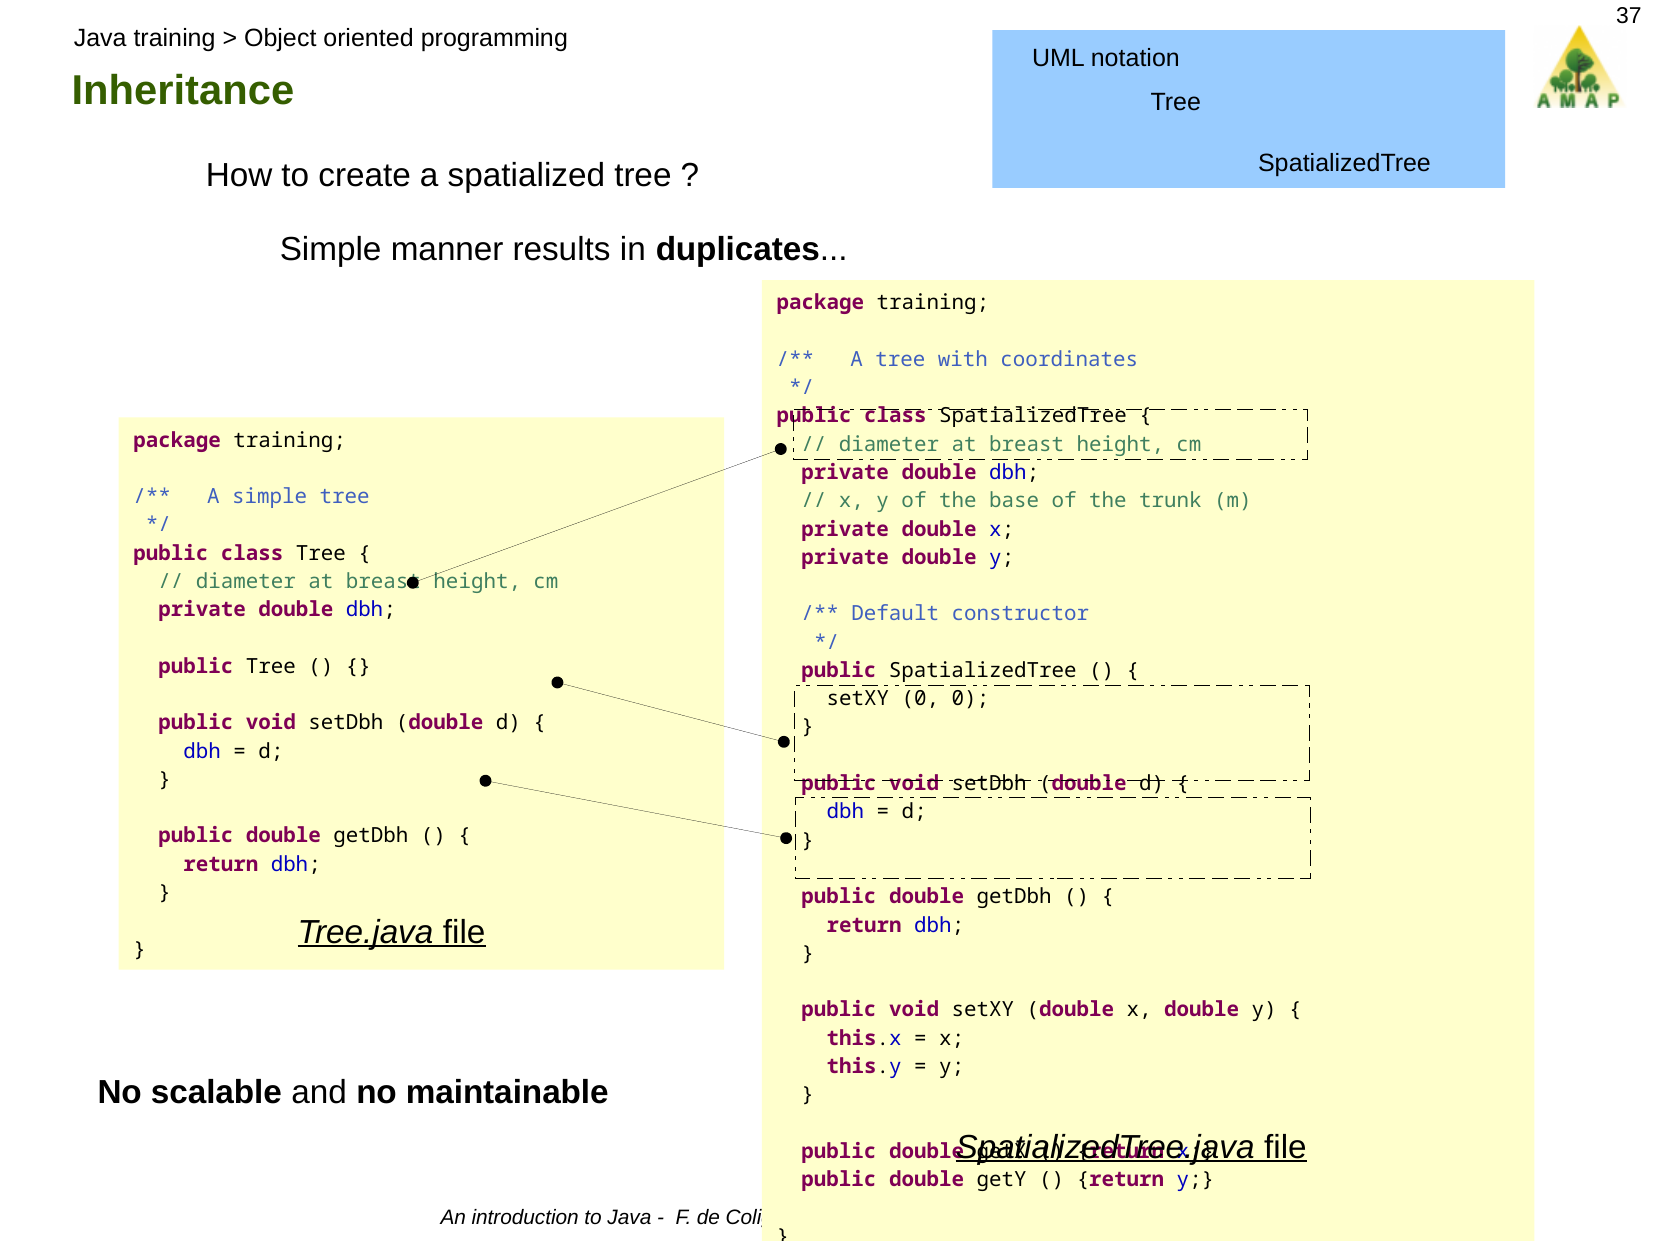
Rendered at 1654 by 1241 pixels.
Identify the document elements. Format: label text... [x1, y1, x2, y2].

text_box Java training > Object oriented programming [59, 16, 1004, 60]
text_box Tree.java file [282, 906, 550, 958]
text_box SpatializedTree.java file [940, 1120, 1369, 1173]
text_box SpatializedTree [1233, 141, 1457, 188]
text_box package training; /** A tree with coordinates */ public class SpatializedTree { // diameter at breast height, cm private double dbh; // x, y of the base of the trunk (m) private double x; private double y; /** Default constructor */ public SpatializedTree () { setXY (0, 0); } public void setDbh (double d) { dbh = d; } public double getDbh () { return dbh; } public void setXY (double x, double y) { this.x = x; this.y = y; } public double getX () {return x;} public double getY () {return y;} } [761, 280, 1535, 1129]
text_box [992, 30, 1506, 148]
text_box Inheritance [56, 59, 1064, 121]
text_box UML notation [959, 36, 1196, 80]
text_box No scalable and no maintainable [82, 1066, 633, 1119]
text_box package training; /** A simple tree */ public class Tree { // diameter at breast height, cm private double dbh; public Tree () {} public void setDbh (double d) { dbh = d; } public double getDbh () { return dbh; } } [118, 417, 725, 898]
text_box Tree [1064, 80, 1288, 127]
picture [1533, 25, 1627, 108]
text_box How to create a spatialized tree ? Simple manner results in duplicates... [191, 148, 1525, 277]
